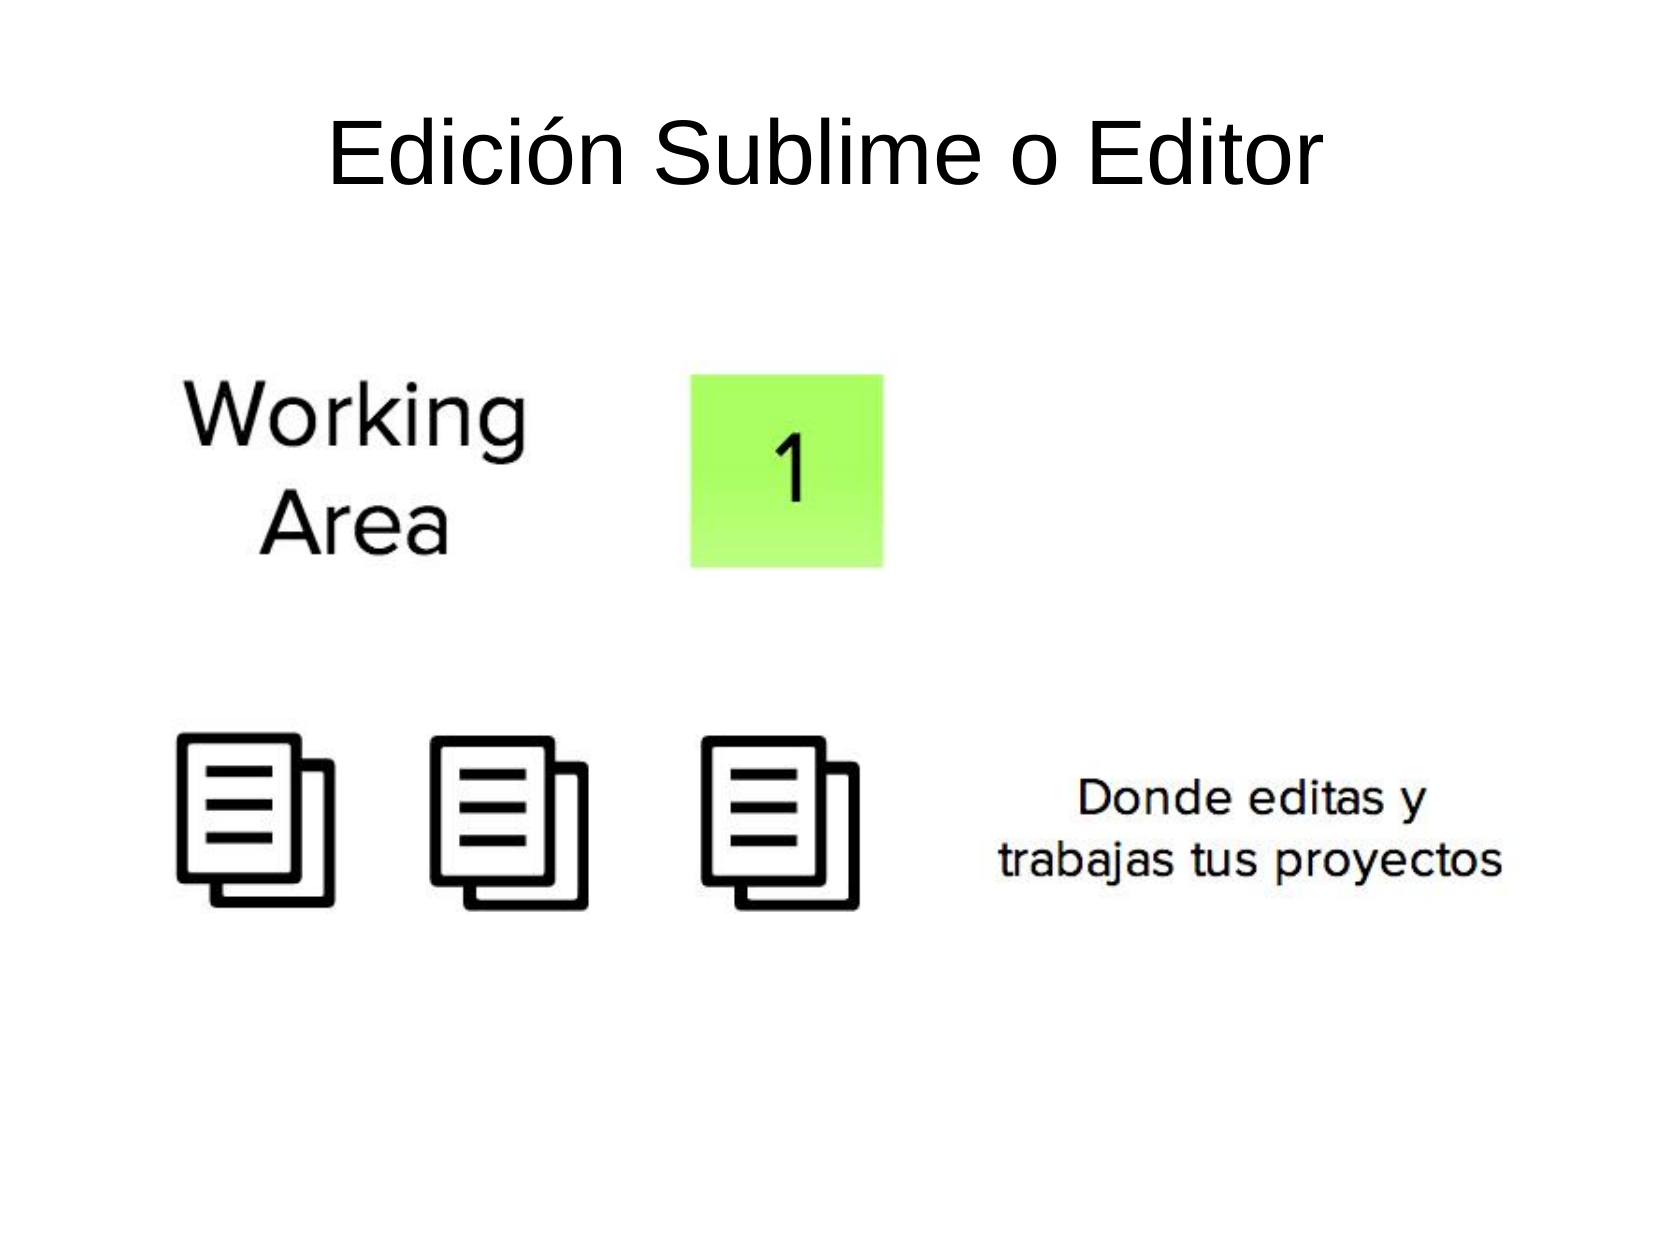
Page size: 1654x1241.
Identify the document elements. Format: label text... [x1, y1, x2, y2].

picture [82, 330, 1571, 970]
title Edición Sublime o Editor [82, 49, 1571, 257]
